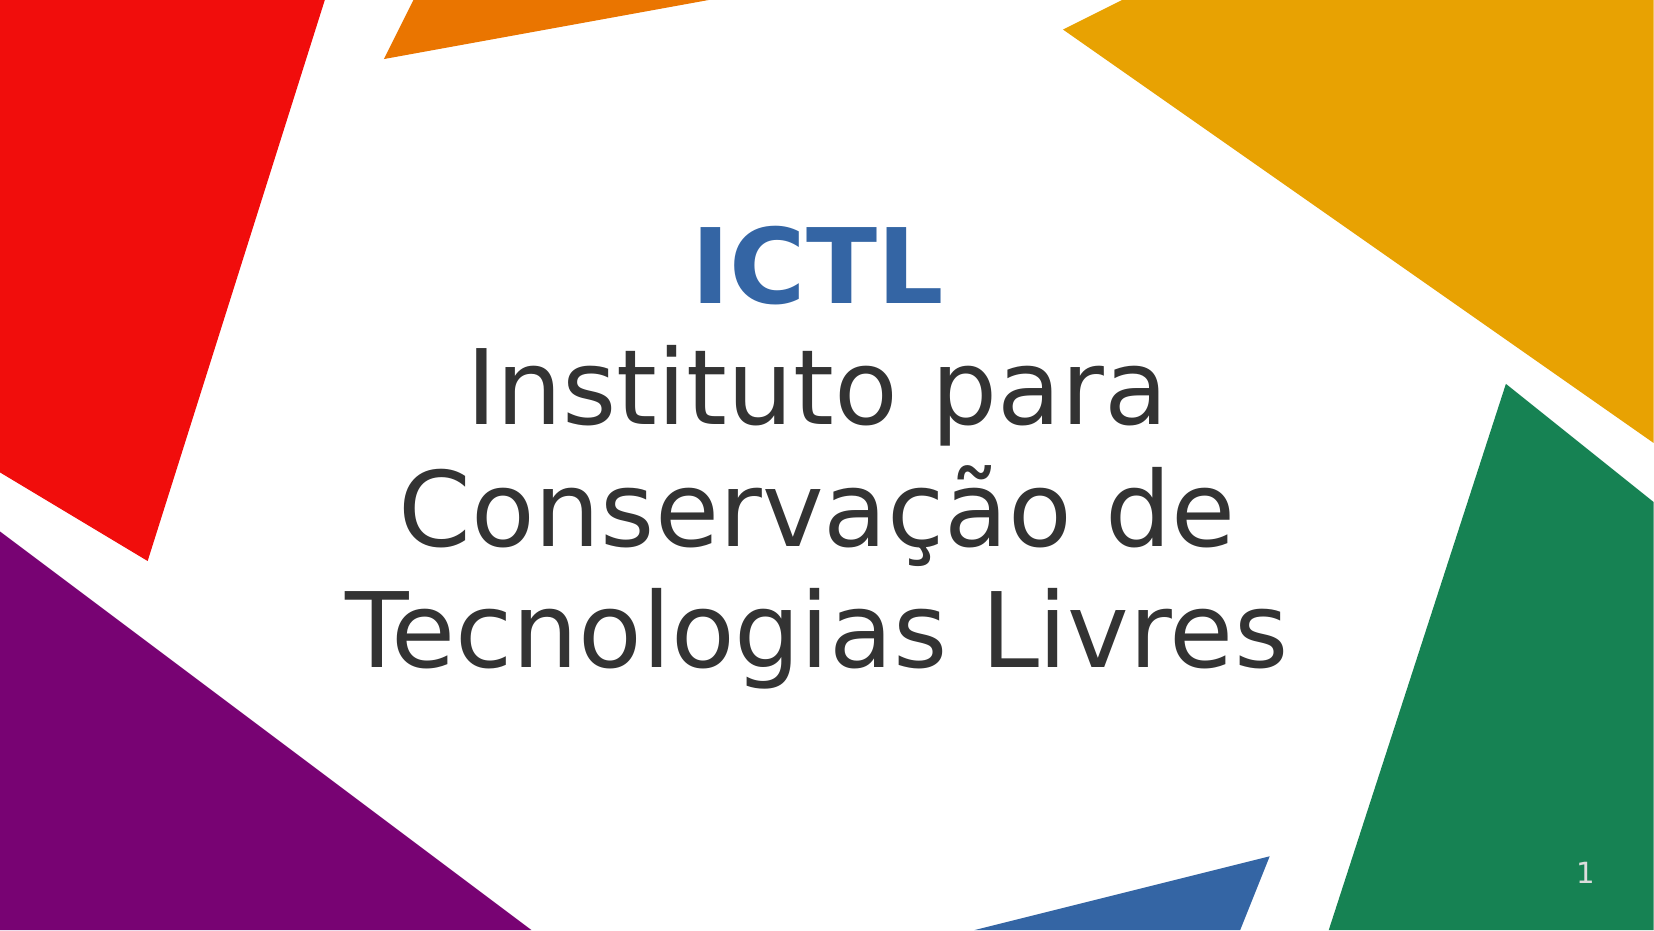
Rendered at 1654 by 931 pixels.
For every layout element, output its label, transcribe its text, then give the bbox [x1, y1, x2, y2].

title ICTL Instituto para Conservação de Tecnologias Livres [276, 206, 1359, 692]
